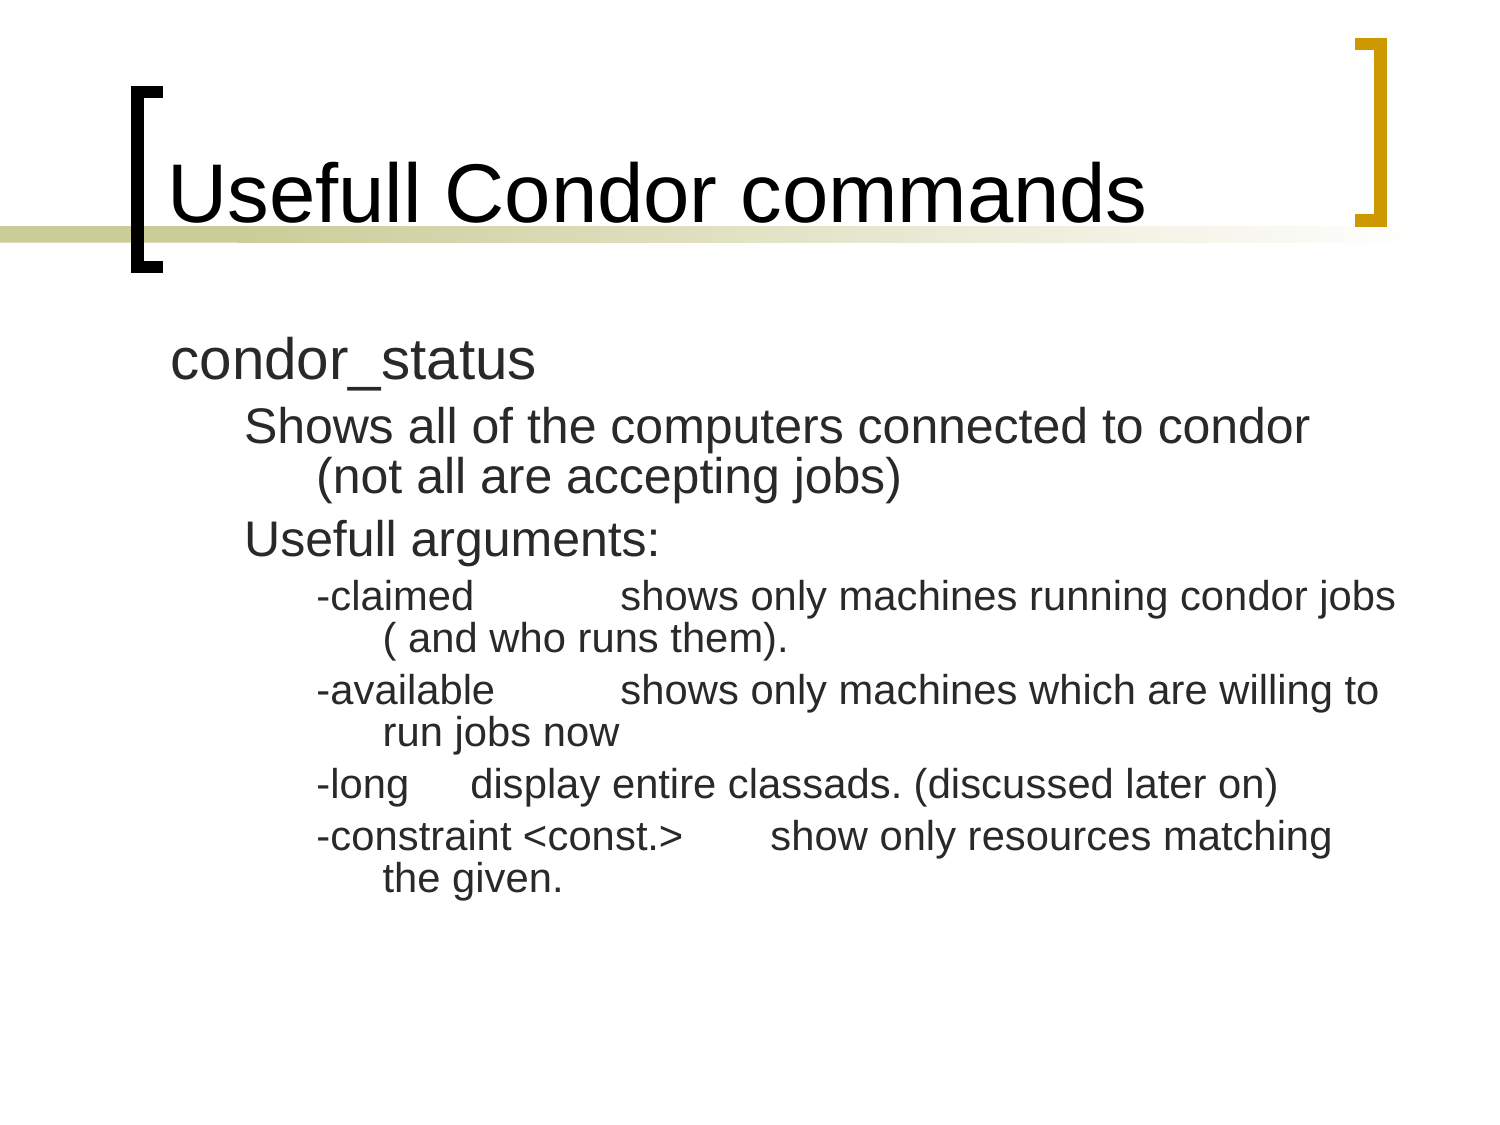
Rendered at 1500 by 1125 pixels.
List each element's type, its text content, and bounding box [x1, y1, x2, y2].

title Usefull Condor commands [152, 15, 1328, 248]
list condor_status Shows all of the computers connected to condor (not all are accepting jobs) Usefull arguments: -claimed shows only machines running condor jobs ( and who runs them). -available shows only machines which are willing to run jobs now -long display entire classads. (discussed later on) -constraint <const.> show only resources matching the given. [155, 324, 1413, 1048]
